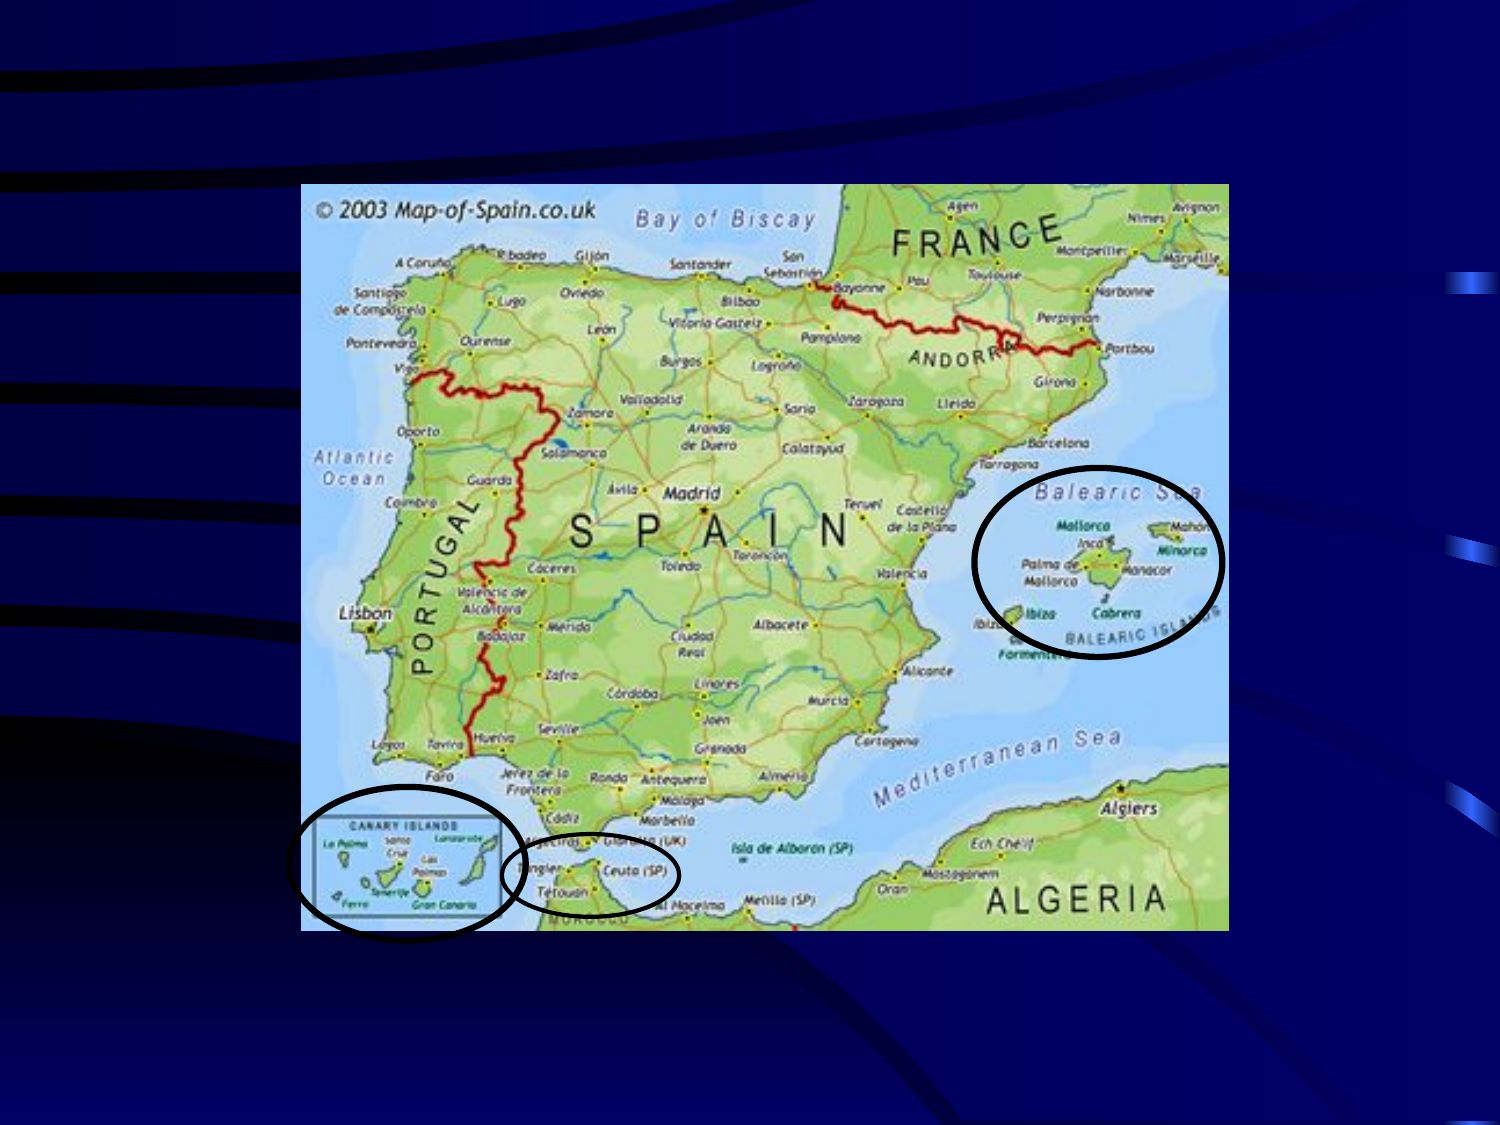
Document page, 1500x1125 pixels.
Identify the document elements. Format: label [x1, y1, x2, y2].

picture [301, 184, 1229, 931]
picture [505, 853, 522, 891]
picture [301, 791, 519, 931]
picture [519, 837, 676, 914]
picture [301, 904, 339, 931]
